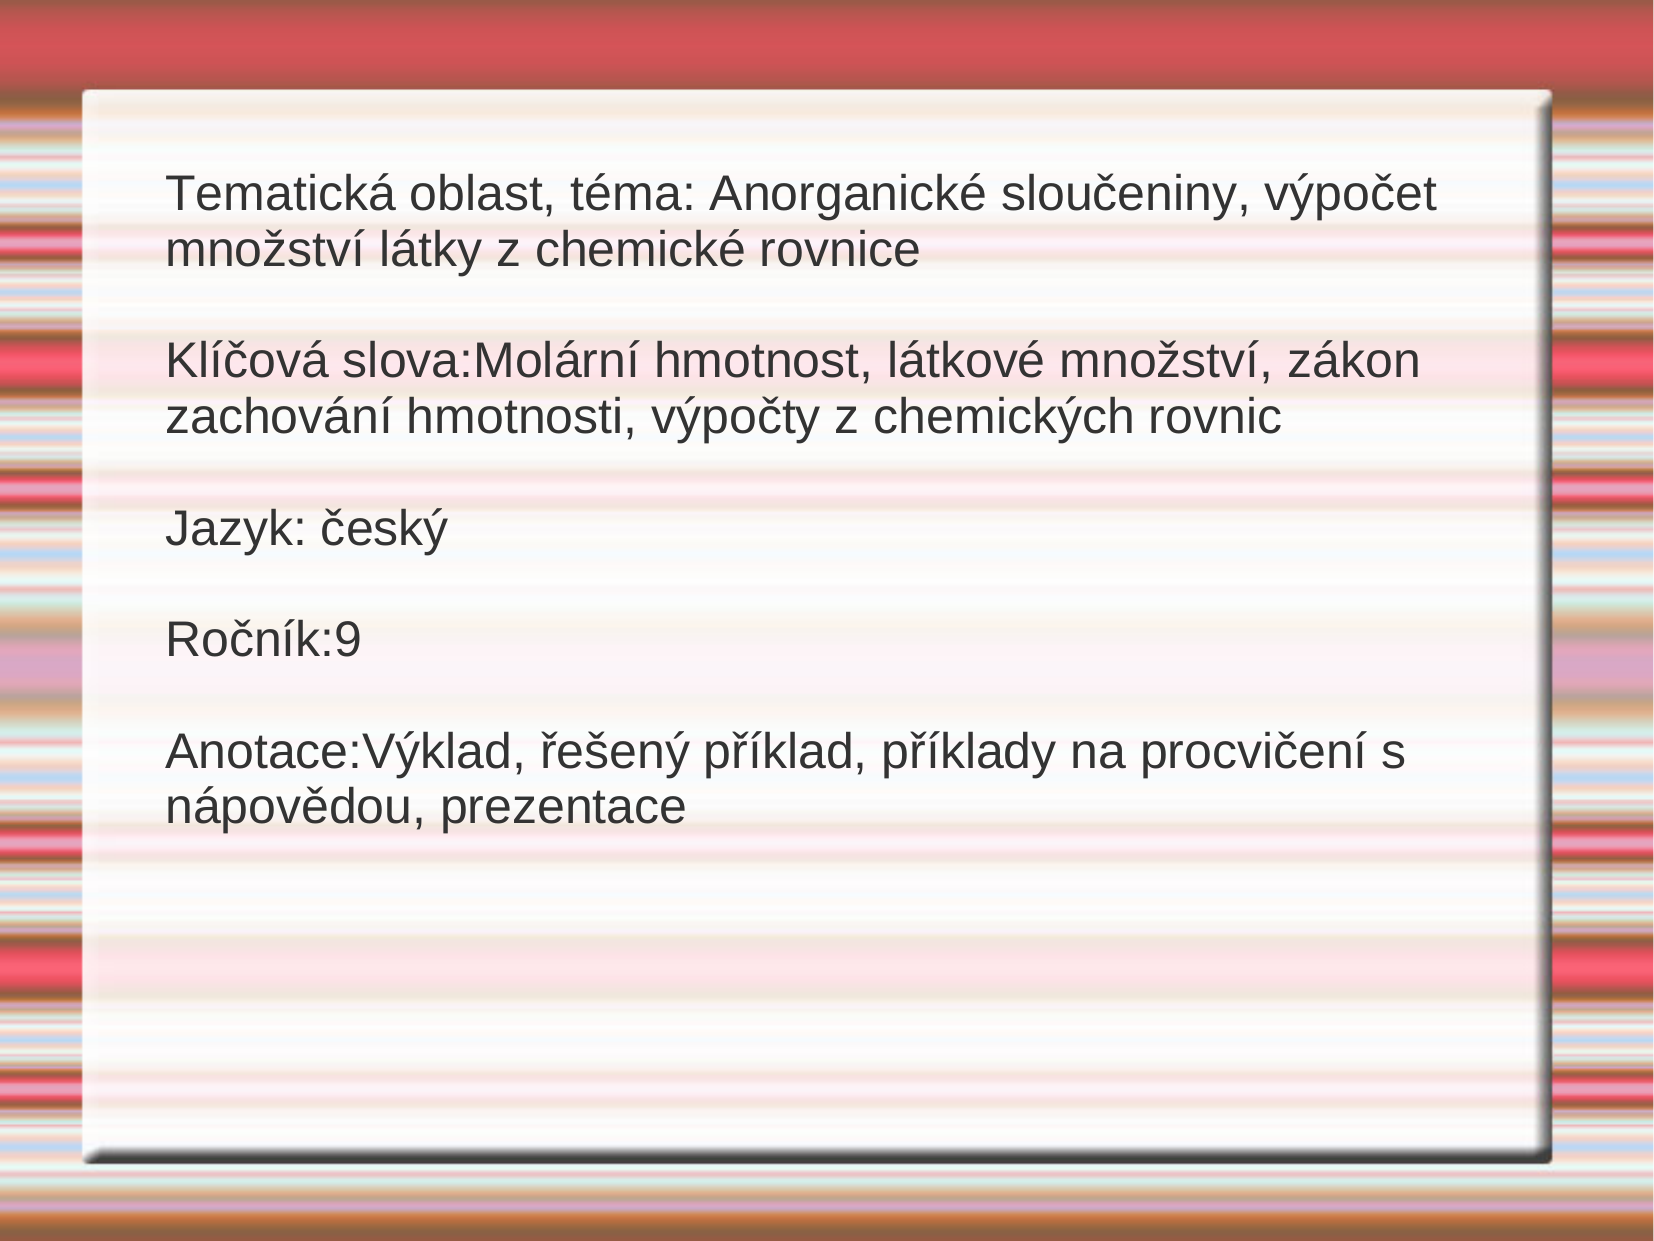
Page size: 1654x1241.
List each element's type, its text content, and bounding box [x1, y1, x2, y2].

picture [0, 0, 1654, 1241]
list Tematická oblast, téma: Anorganické sloučeniny, výpočet množství látky z chemické rovnice Klíčová slova:Molární hmotnost, látkové množství, zákon zachování hmotnosti, výpočty z chemických rovnic Jazyk: český Ročník:9 Anotace:Výklad, řešený příklad, příklady na procvičení s nápovědou, prezentace [82, 165, 1571, 1058]
